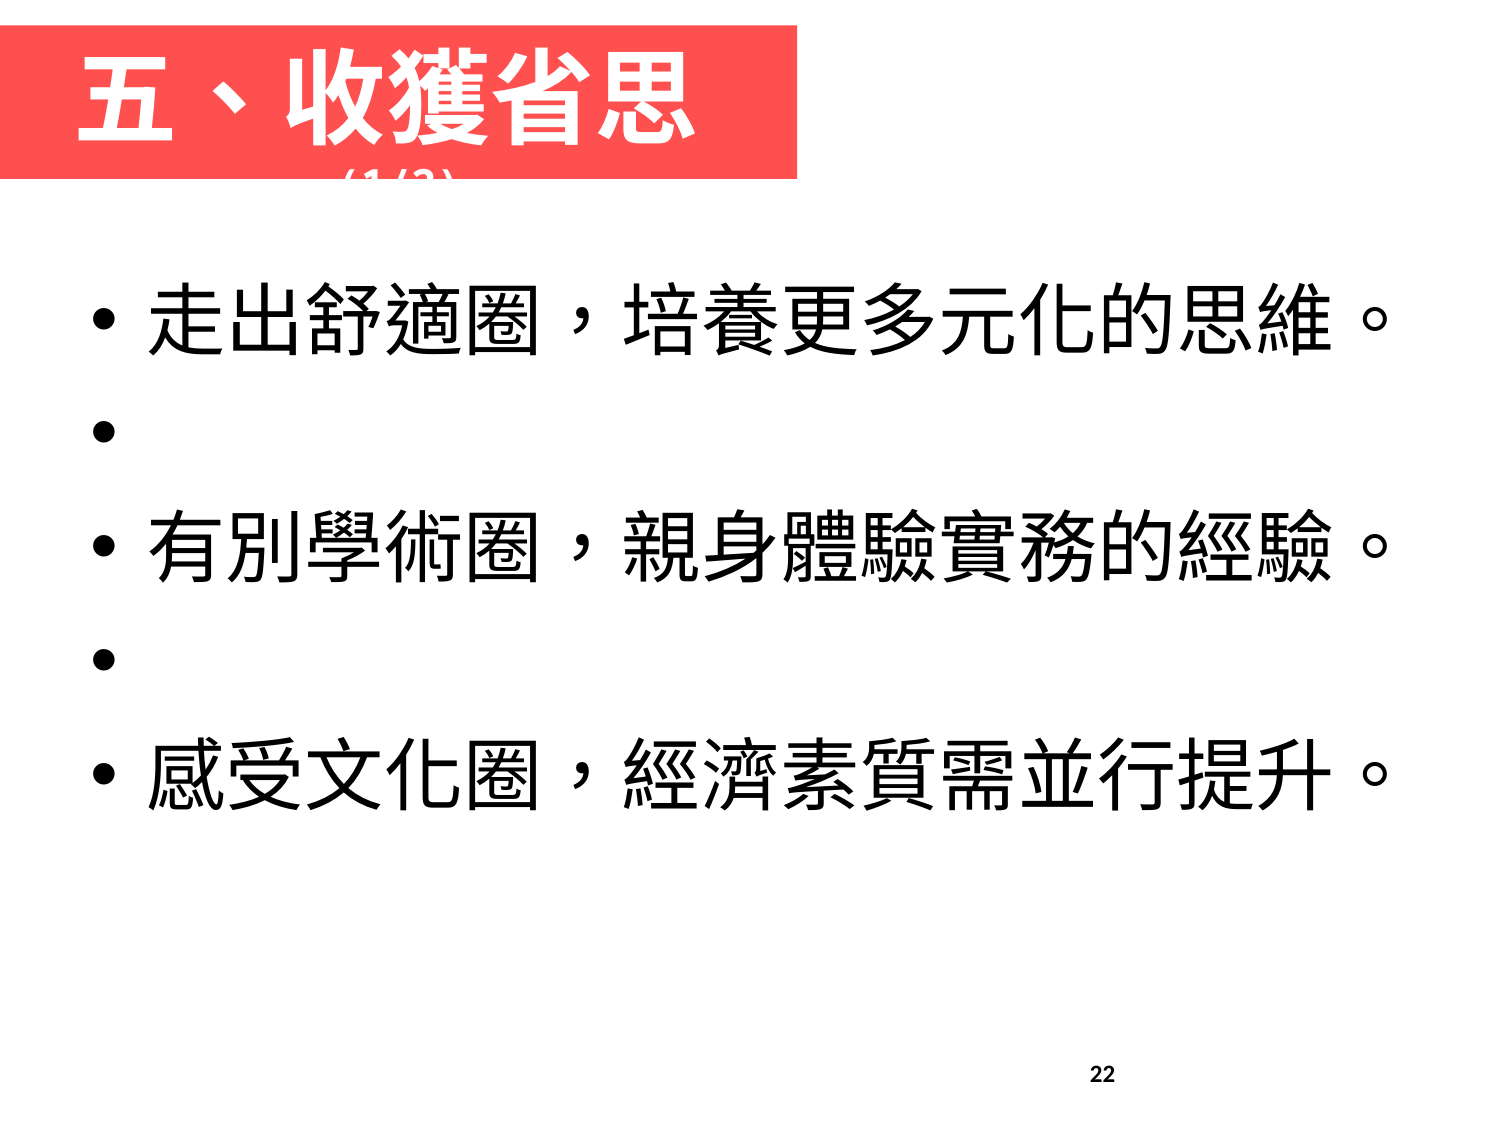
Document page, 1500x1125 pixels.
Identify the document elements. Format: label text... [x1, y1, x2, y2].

list 走出舒適圈，培養更多元化的思維。 有別學術圈，親身體驗實務的經驗。 感受文化圈，經濟素質需並行提升。 [75, 262, 1426, 1005]
text_box 五、收獲省思(1/2) [0, 25, 798, 179]
text_box 22 [1074, 1042, 1426, 1103]
